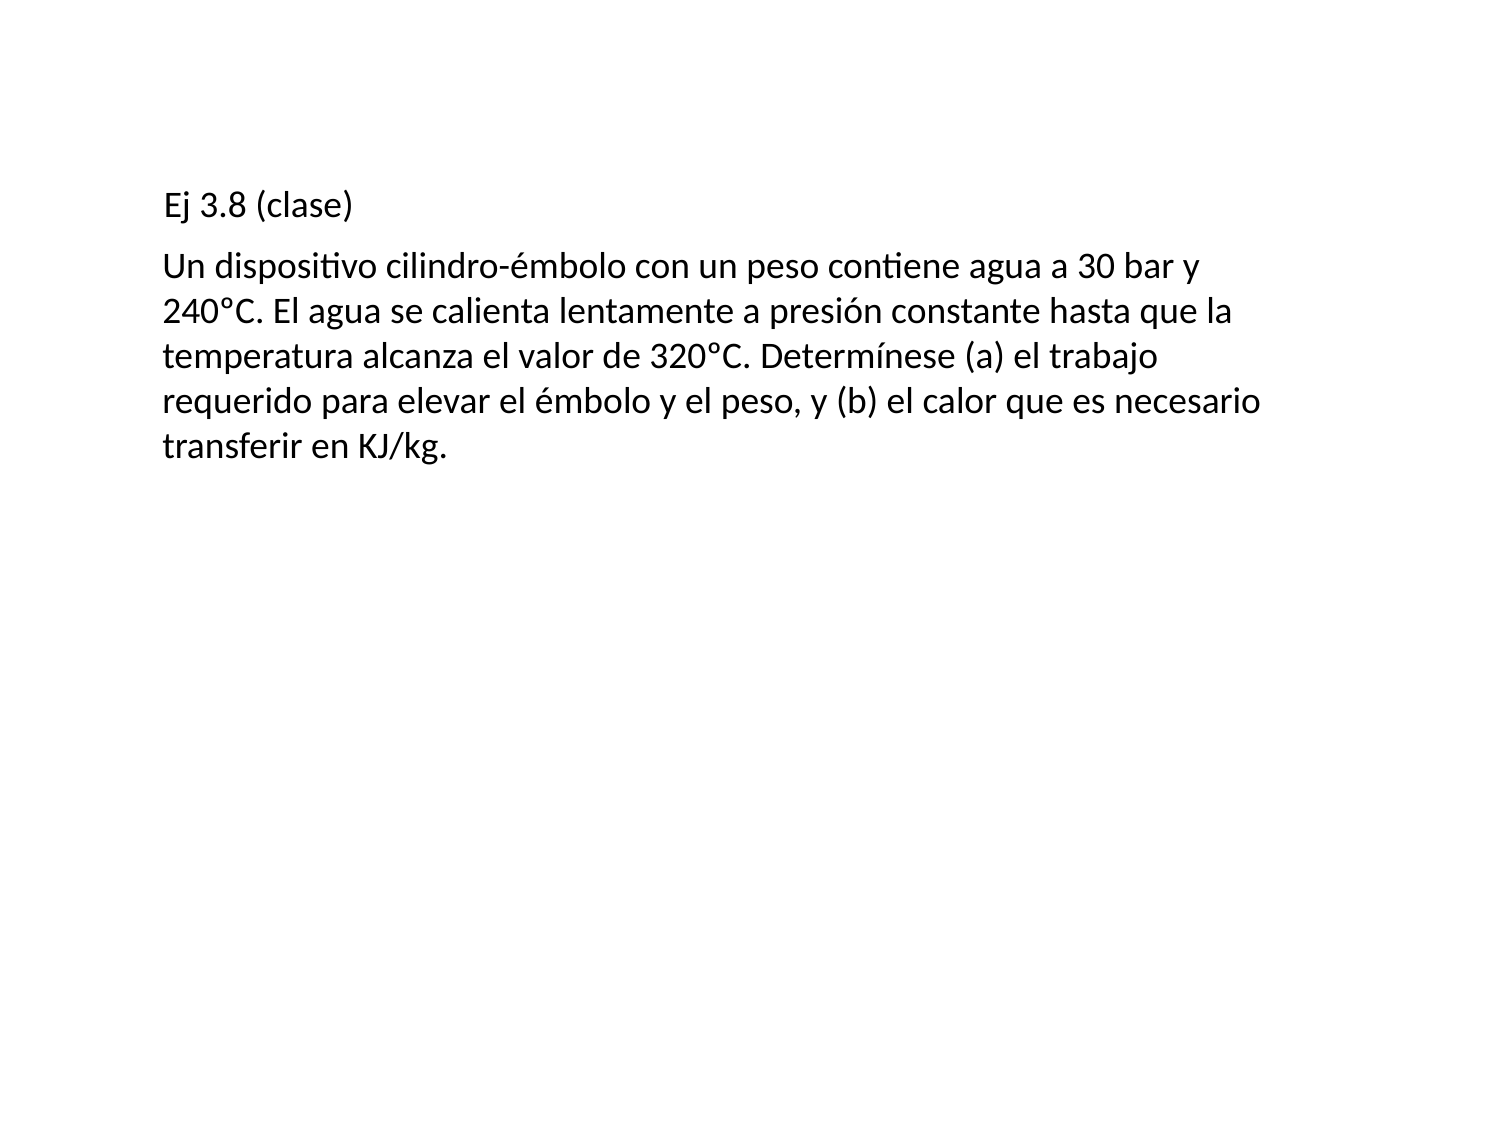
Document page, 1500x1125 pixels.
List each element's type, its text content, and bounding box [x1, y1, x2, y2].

text_box Un dispositivo cilindro-émbolo con un peso contiene agua a 30 bar y 240ºC. El agua se calienta lentamente a presión constante hasta que la temperatura alcanza el valor de 320ºC. Determínese (a) el trabajo requerido para elevar el émbolo y el peso, y (b) el calor que es necesario transferir en KJ/kg. [147, 233, 1306, 474]
text_box Ej 3.8 (clase) [148, 172, 369, 233]
